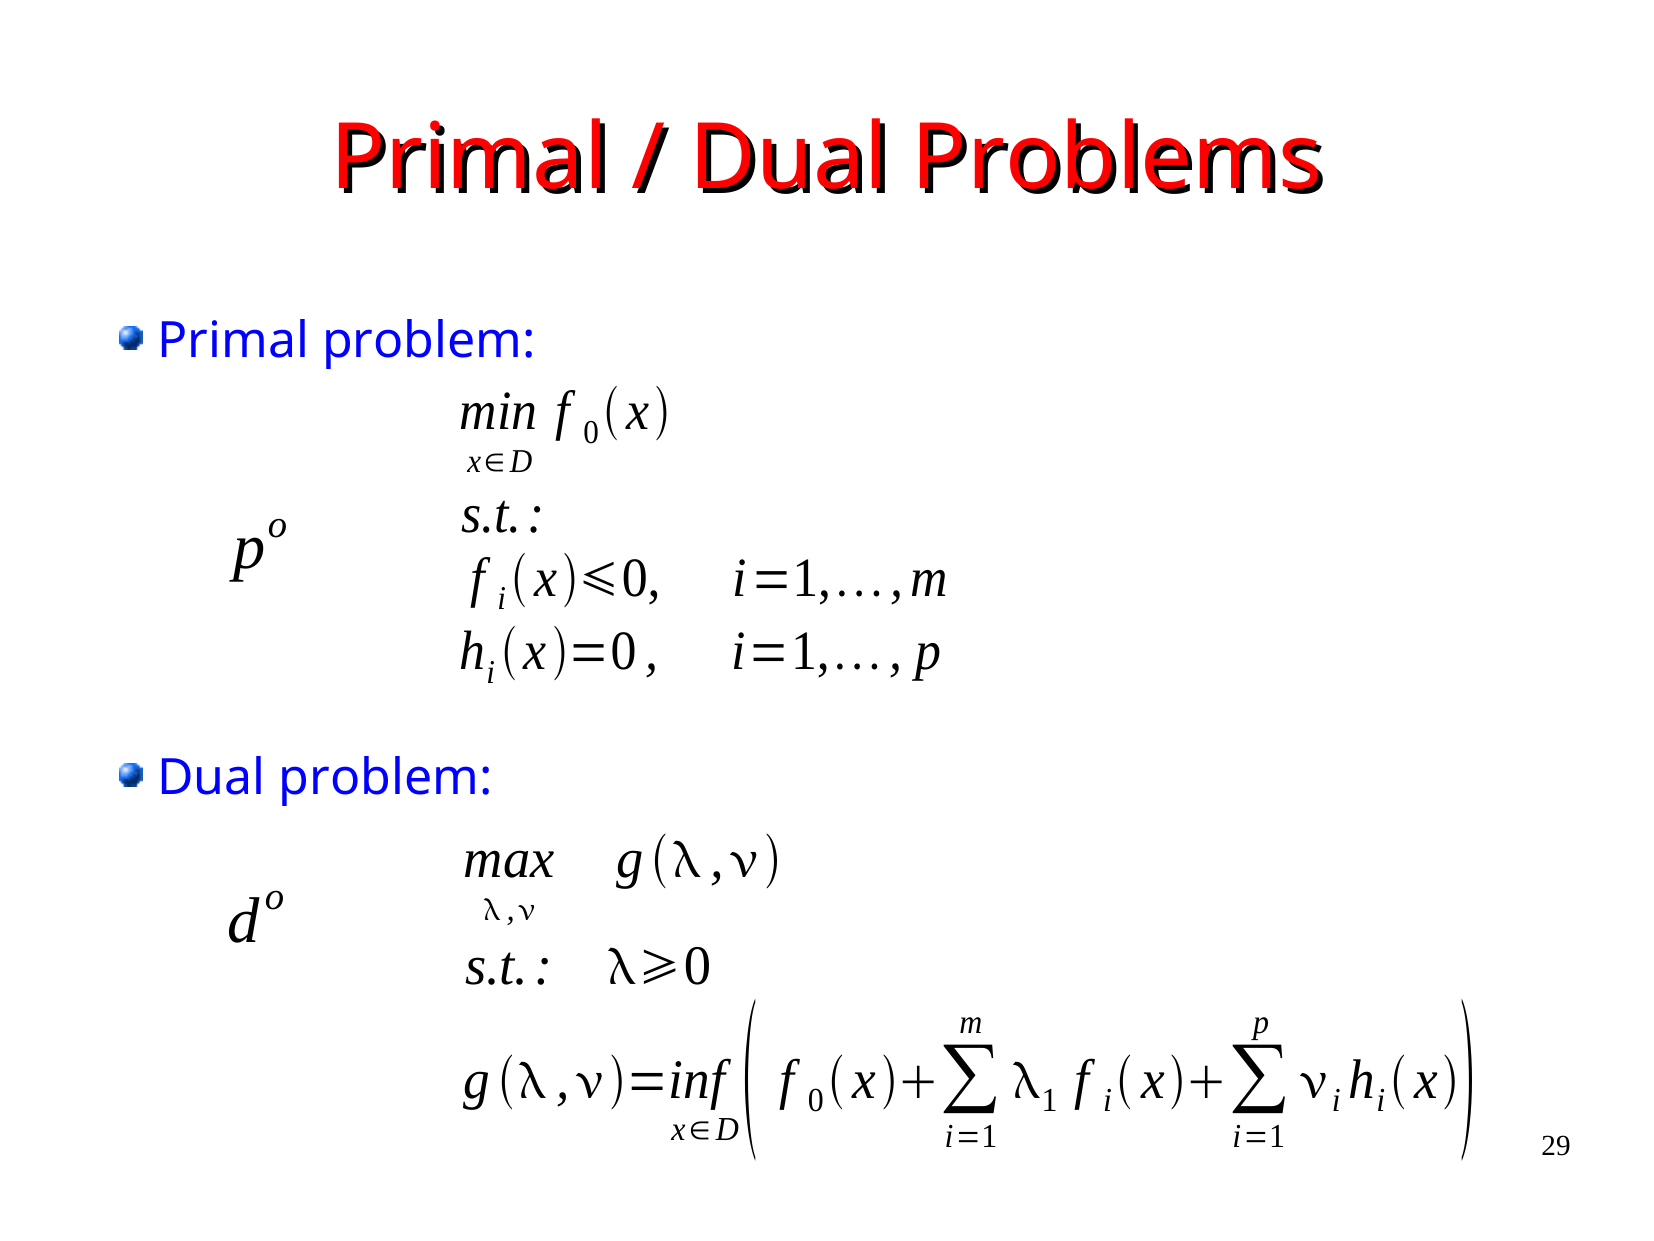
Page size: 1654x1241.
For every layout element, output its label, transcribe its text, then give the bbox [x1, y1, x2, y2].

chart [452, 380, 954, 692]
text_box Primal problem: [105, 296, 1613, 368]
chart [219, 501, 293, 587]
chart [453, 825, 1491, 1164]
text_box Dual problem: [105, 733, 1613, 805]
title Primal / Dual Problems [82, 49, 1571, 257]
chart [219, 873, 291, 960]
